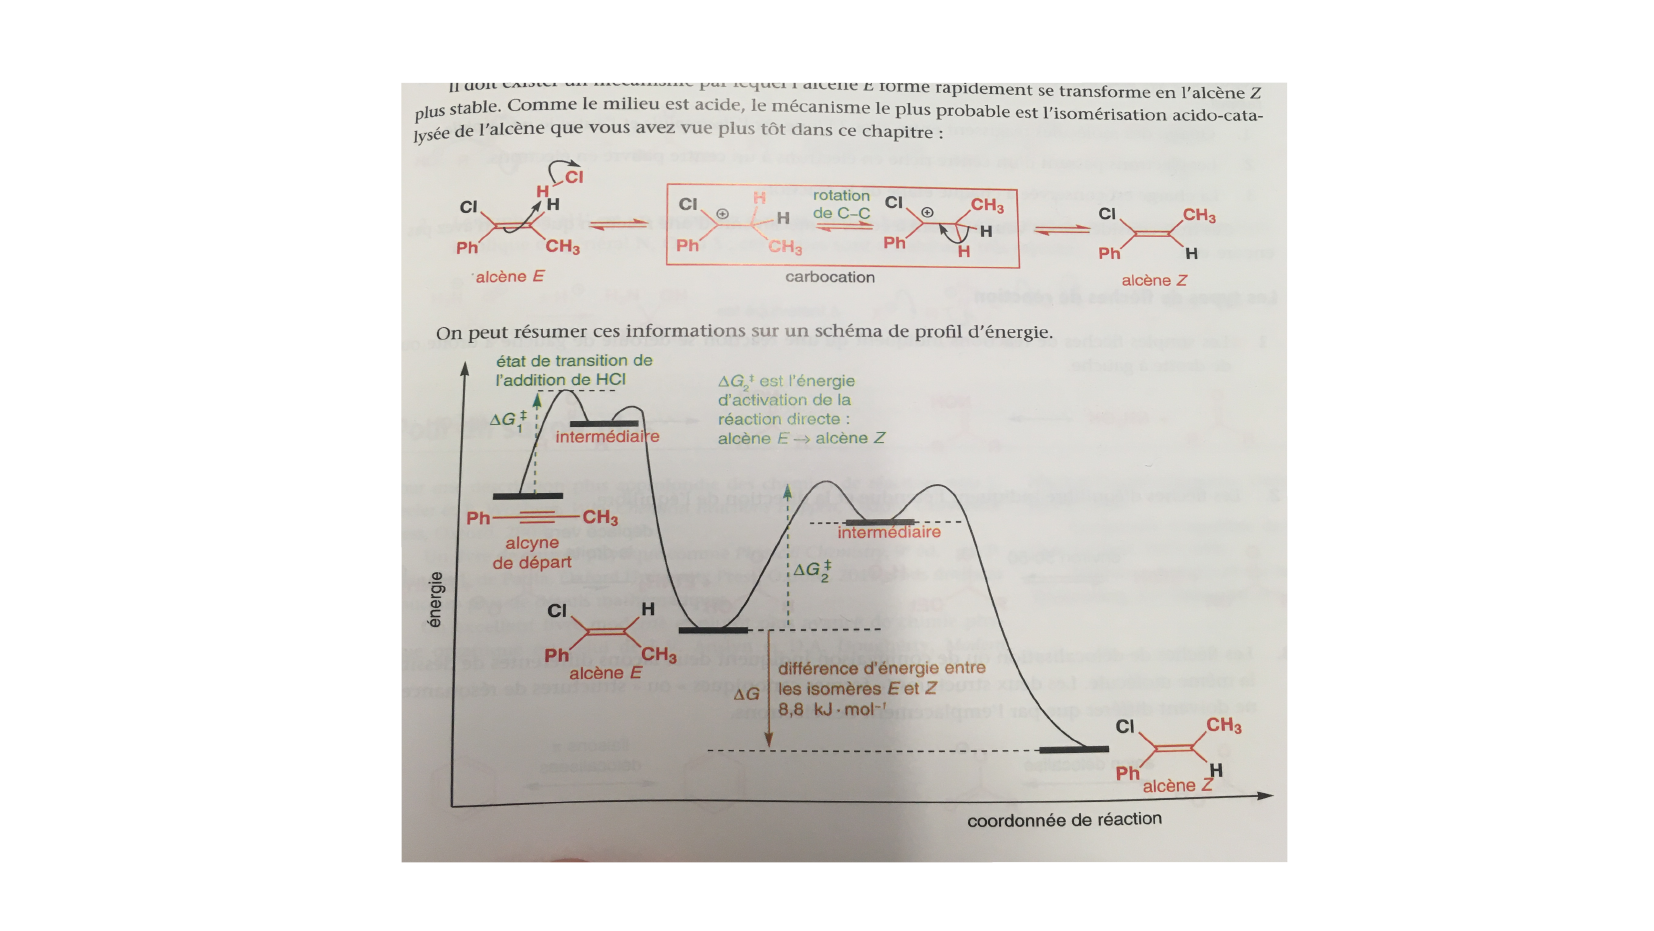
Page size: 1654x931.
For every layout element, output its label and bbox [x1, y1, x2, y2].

picture [401, 82, 1288, 863]
